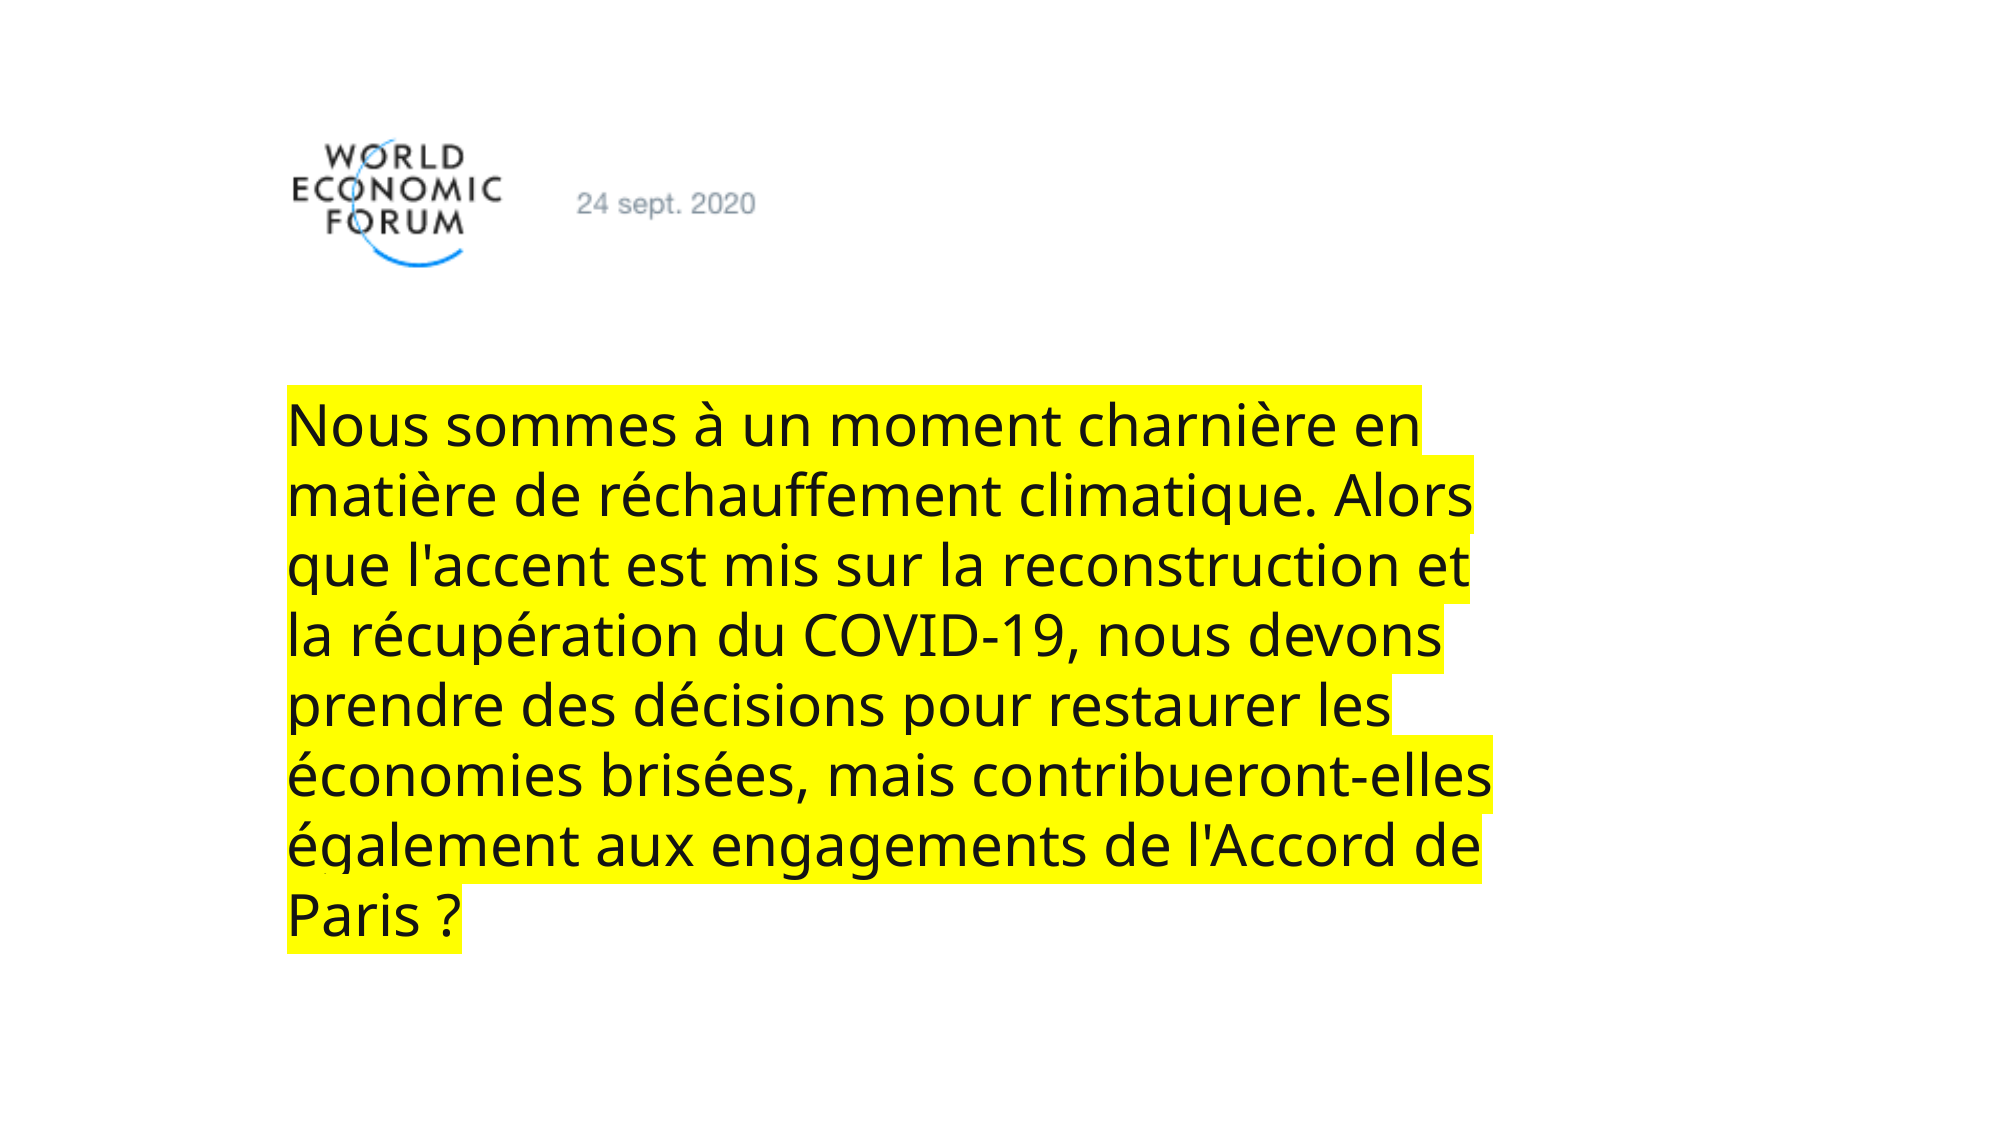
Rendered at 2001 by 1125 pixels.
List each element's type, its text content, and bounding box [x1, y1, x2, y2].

picture [569, 176, 814, 231]
text_box Nous sommes à un moment charnière en matière de réchauffement climatique. Alors que l'accent est mis sur la reconstruction et la récupération du COVID-19, nous devons prendre des décisions pour restaurer les économies brisées, mais contribueront-elles également aux engagements de l'Accord de Paris ? [272, 381, 1535, 956]
picture [271, 115, 541, 293]
